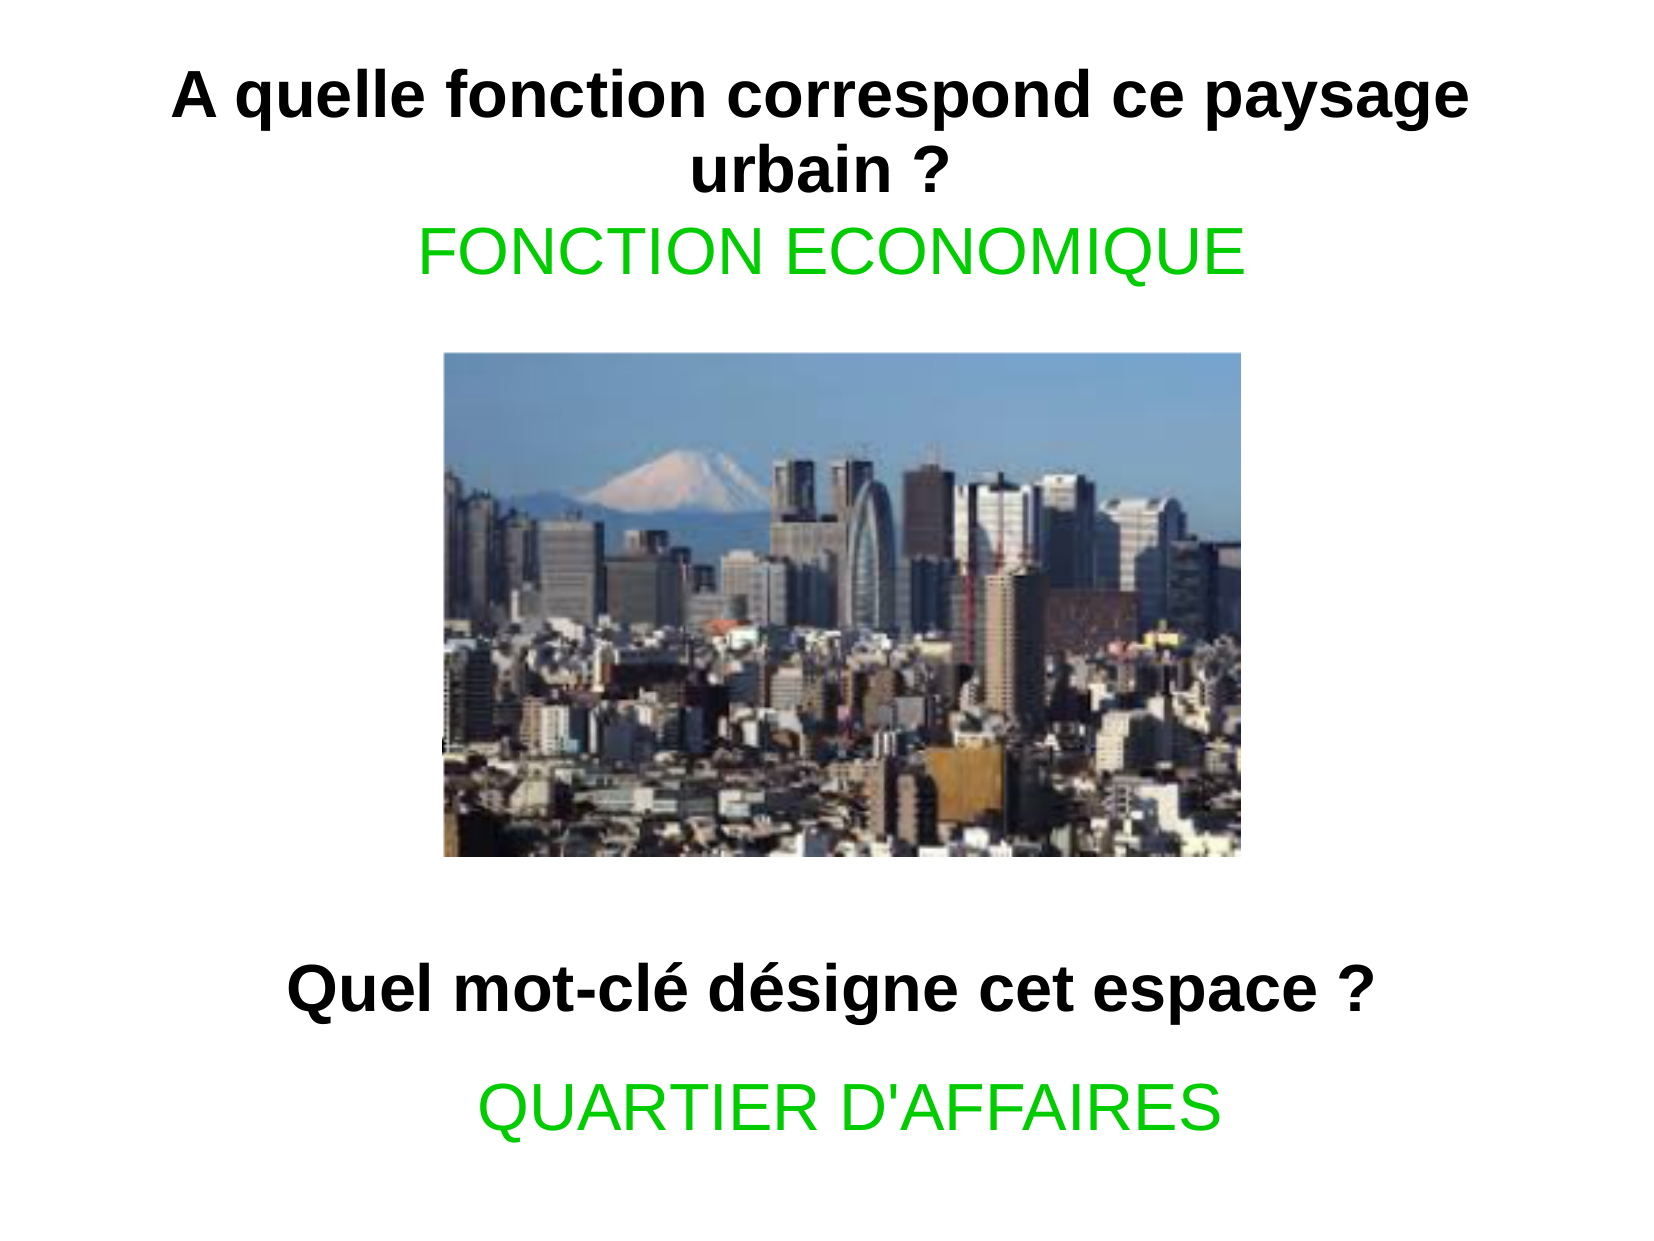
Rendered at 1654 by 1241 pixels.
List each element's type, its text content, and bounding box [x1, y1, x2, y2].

title Quel mot-clé désigne cet espace ? [88, 950, 1577, 1003]
title A quelle fonction correspond ce paysage urbain ? [76, 57, 1565, 147]
title QUARTIER D'AFFAIRES [76, 1003, 1625, 1211]
title FONCTION ECONOMIQUE [59, 147, 1607, 355]
picture [442, 355, 1241, 857]
